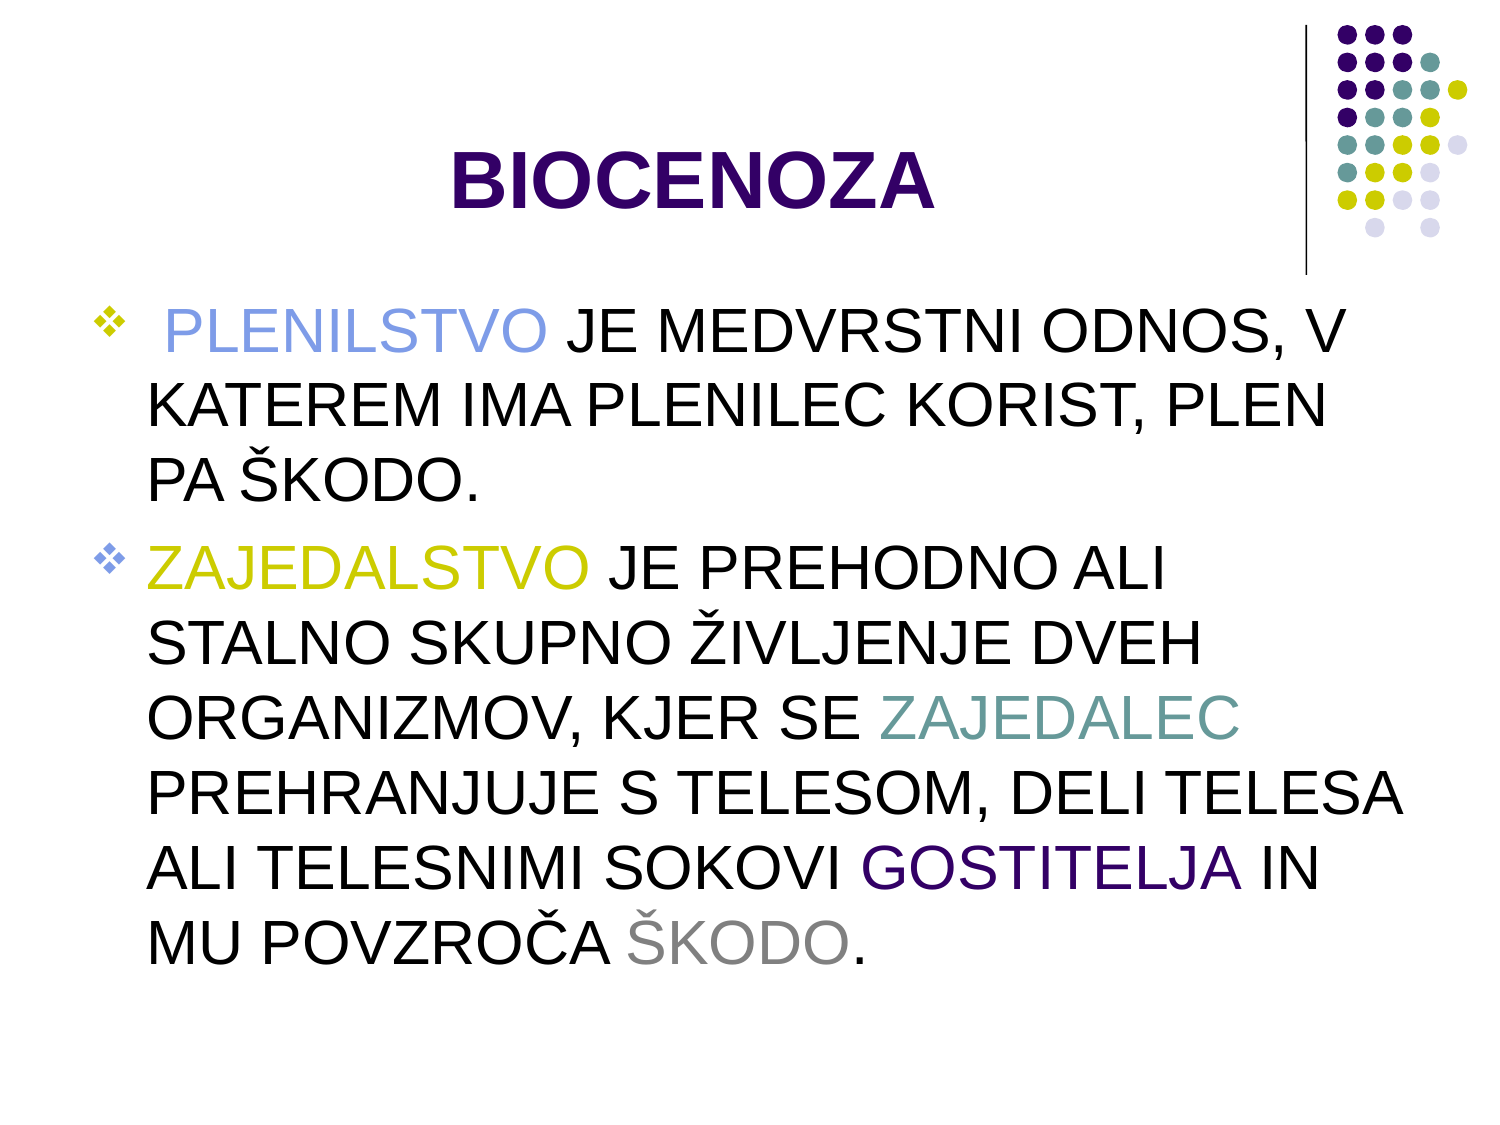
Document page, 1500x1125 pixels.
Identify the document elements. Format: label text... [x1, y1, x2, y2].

title BIOCENOZA [75, 20, 1313, 233]
list PLENILSTVO JE MEDVRSTNI ODNOS, V KATEREM IMA PLENILEC KORIST, PLEN PA ŠKODO. ZAJEDALSTVO JE PREHODNO ALI STALNO SKUPNO ŽIVLJENJE DVEH ORGANIZMOV, KJER SE ZAJEDALEC PREHRANJUJE S TELESOM, DELI TELESA ALI TELESNIMI SOKOVI GOSTITELJA IN MU POVZROČA ŠKODO. [75, 282, 1425, 1006]
